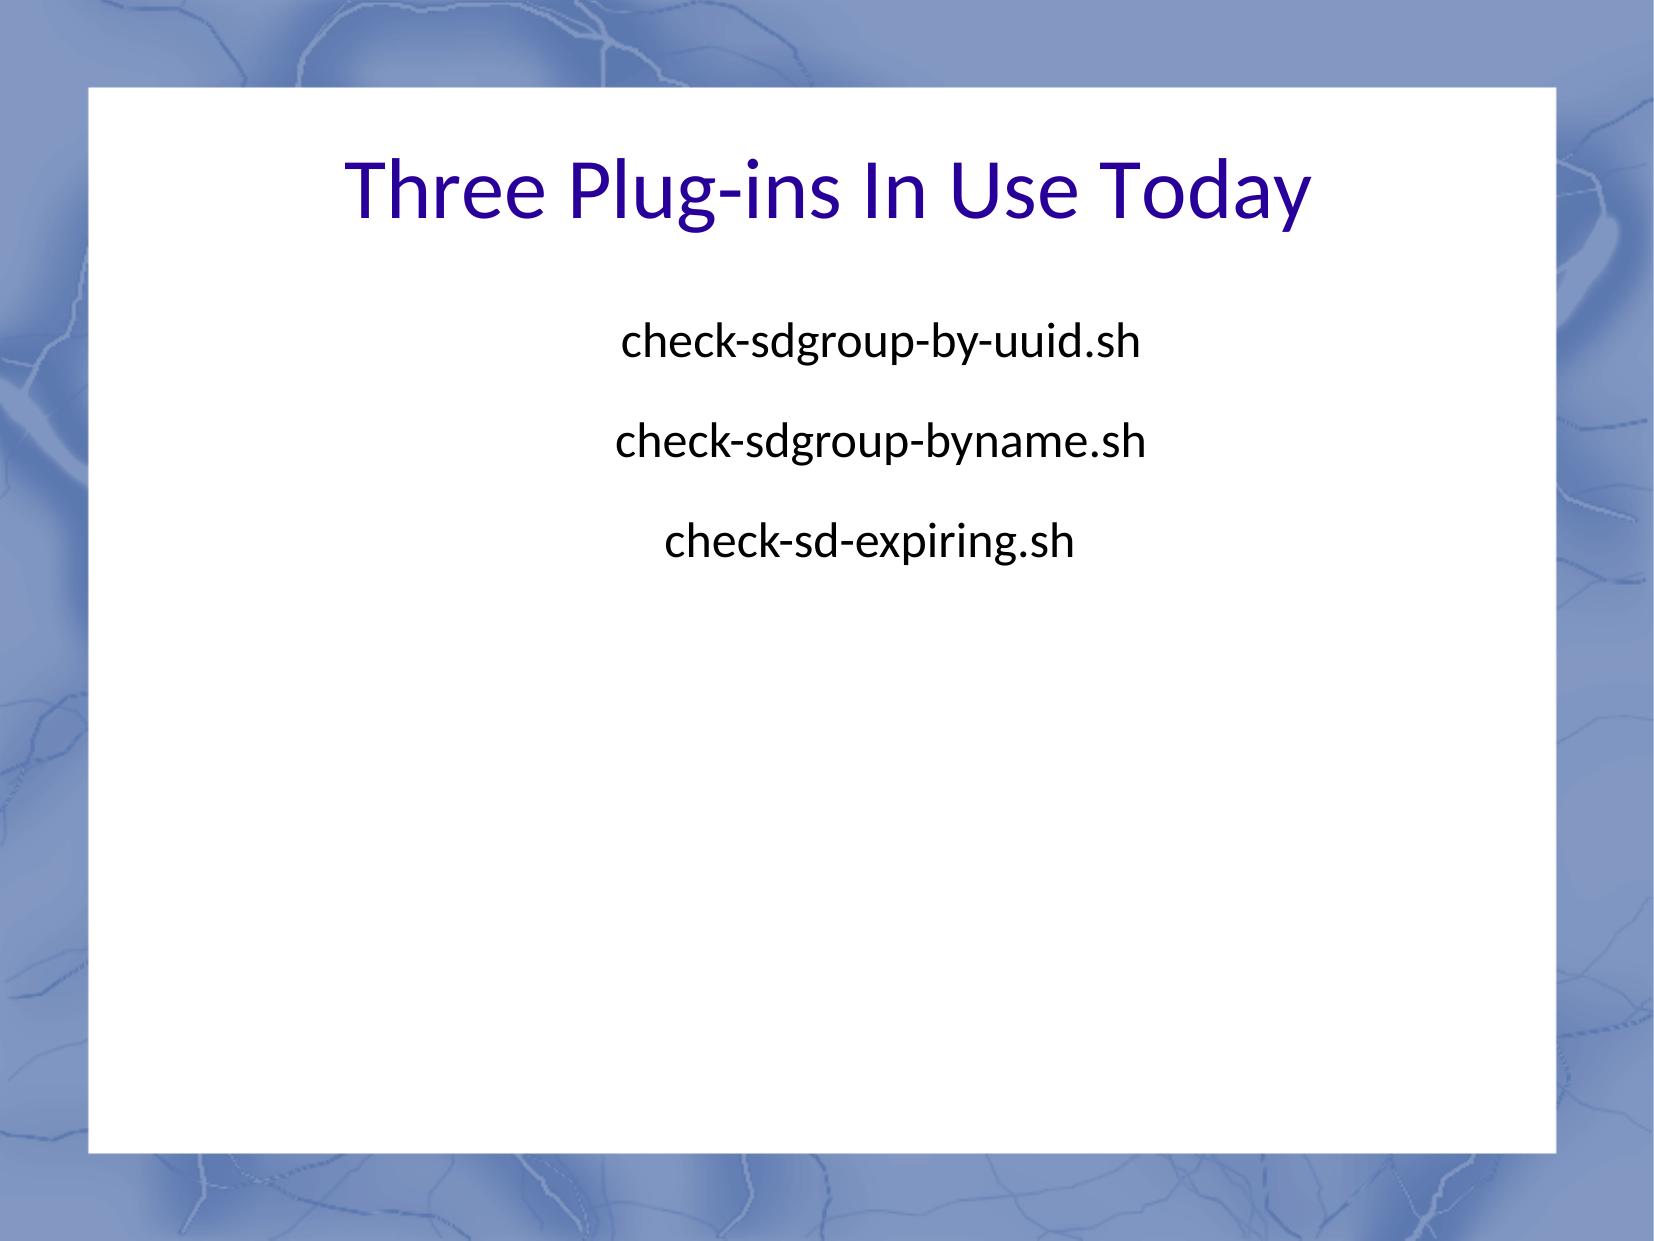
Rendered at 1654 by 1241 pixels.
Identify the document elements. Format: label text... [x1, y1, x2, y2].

picture [0, 0, 1654, 1241]
title Three Plug-ins In Use Today [120, 92, 1538, 301]
text_box check-sdgroup-by-uuid.sh check-sdgroup-byname.sh check-sd-expiring.sh [300, 271, 1463, 788]
